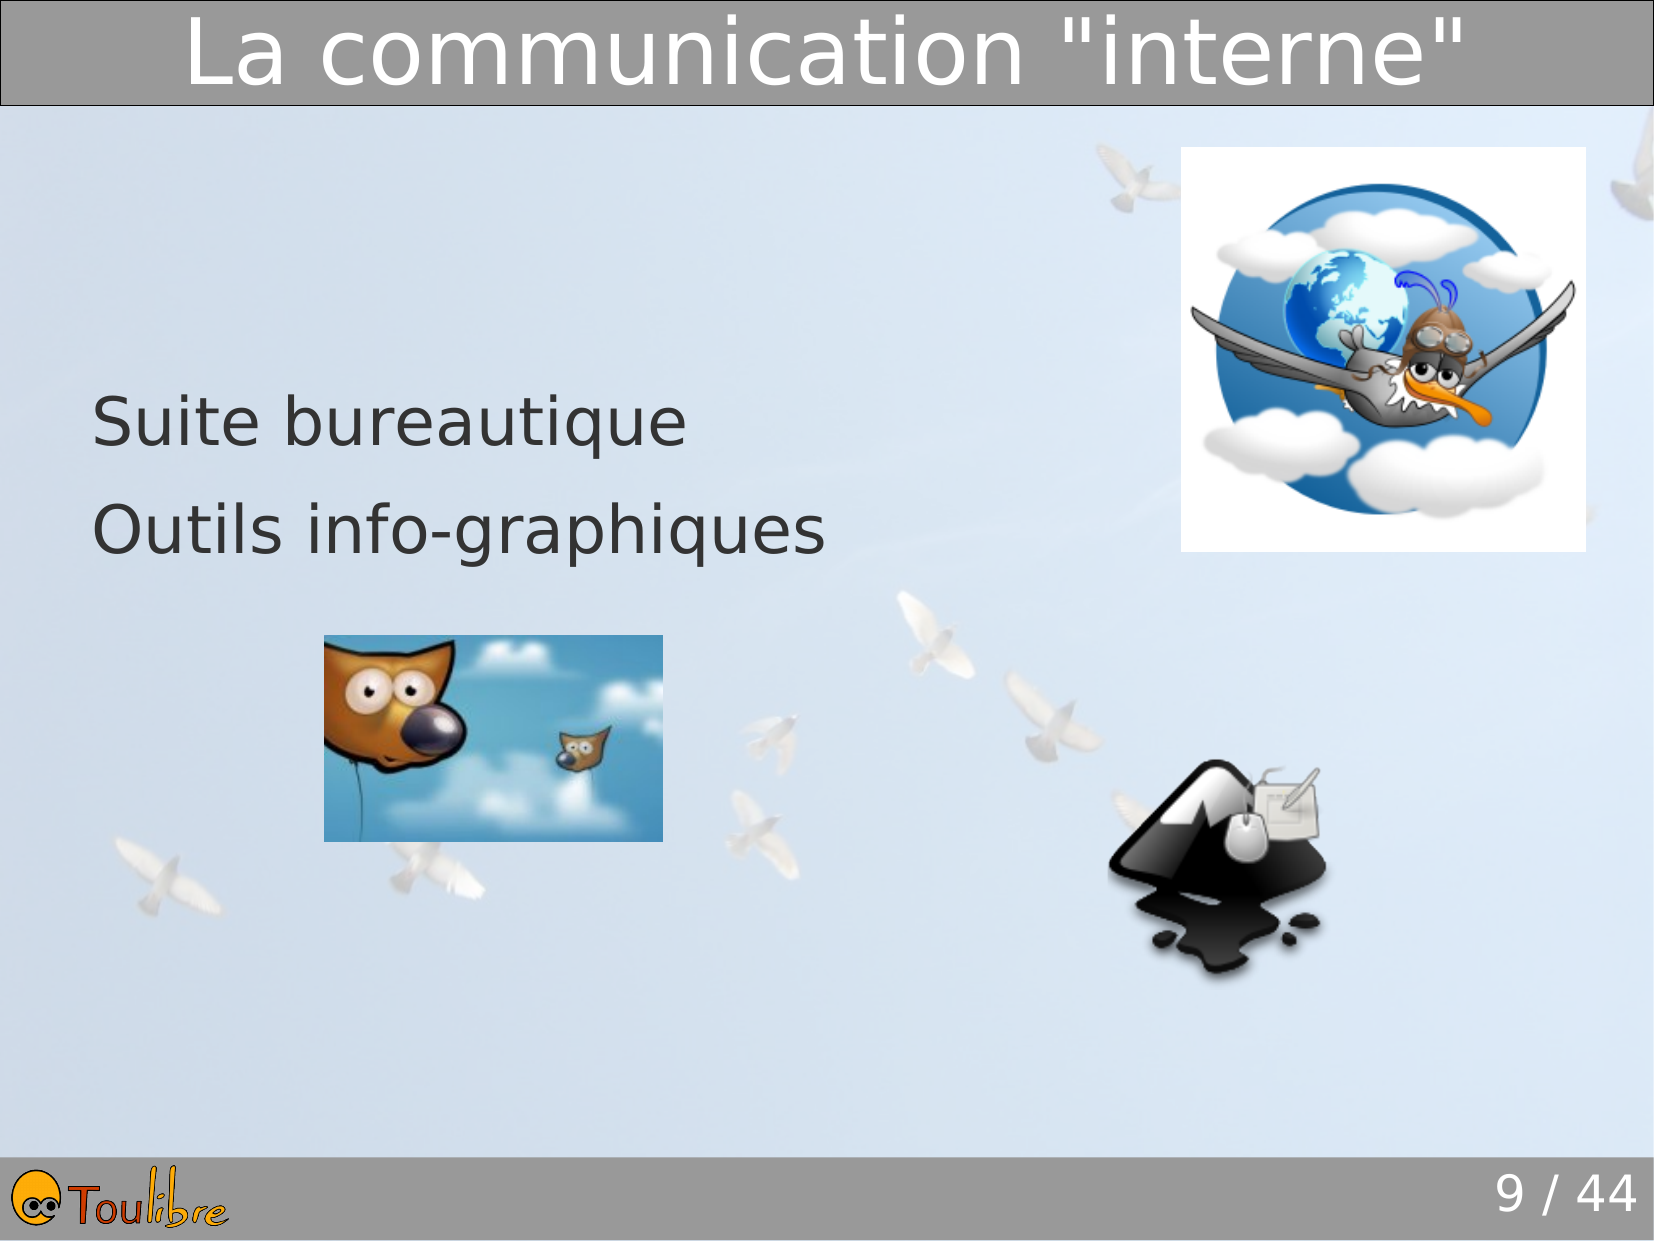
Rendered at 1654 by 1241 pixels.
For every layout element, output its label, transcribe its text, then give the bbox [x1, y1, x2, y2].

list Suite bureautique Outils info-graphiques [73, 383, 1595, 1109]
title La communication "interne" [0, 0, 1654, 107]
picture [324, 635, 663, 842]
picture [1181, 147, 1586, 552]
picture [1092, 732, 1344, 990]
picture [11, 1165, 229, 1228]
